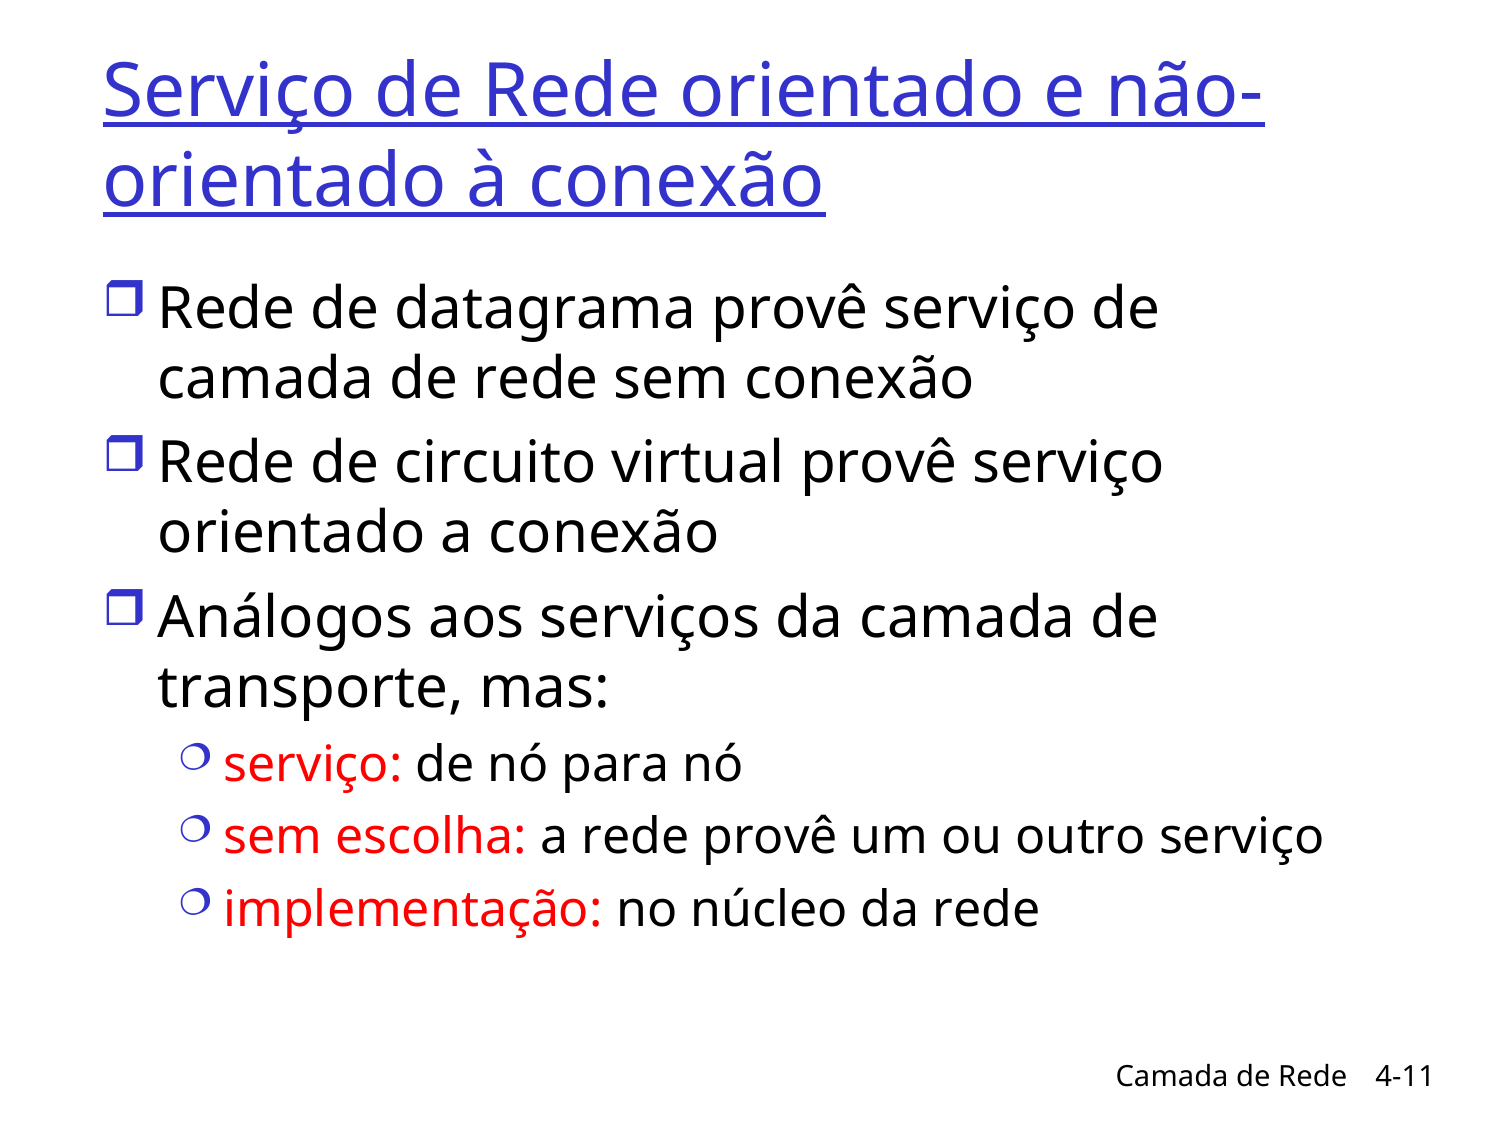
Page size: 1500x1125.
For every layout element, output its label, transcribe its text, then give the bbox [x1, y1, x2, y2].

text_box Camada de Rede [887, 1050, 1339, 1125]
text_box Rede de datagrama provê serviço de camada de rede sem conexão Rede de circuito virtual provê serviço orientado a conexão Análogos aos serviços da camada de transporte, mas: serviço: de nó para nó sem escolha: a rede provê um ou outro serviço implementação: no núcleo da rede [87, 262, 1363, 1026]
text_box 4-<número> [1339, 1050, 1451, 1125]
text_box Serviço de Rede orientado e não-orientado à conexão [87, 33, 1363, 229]
